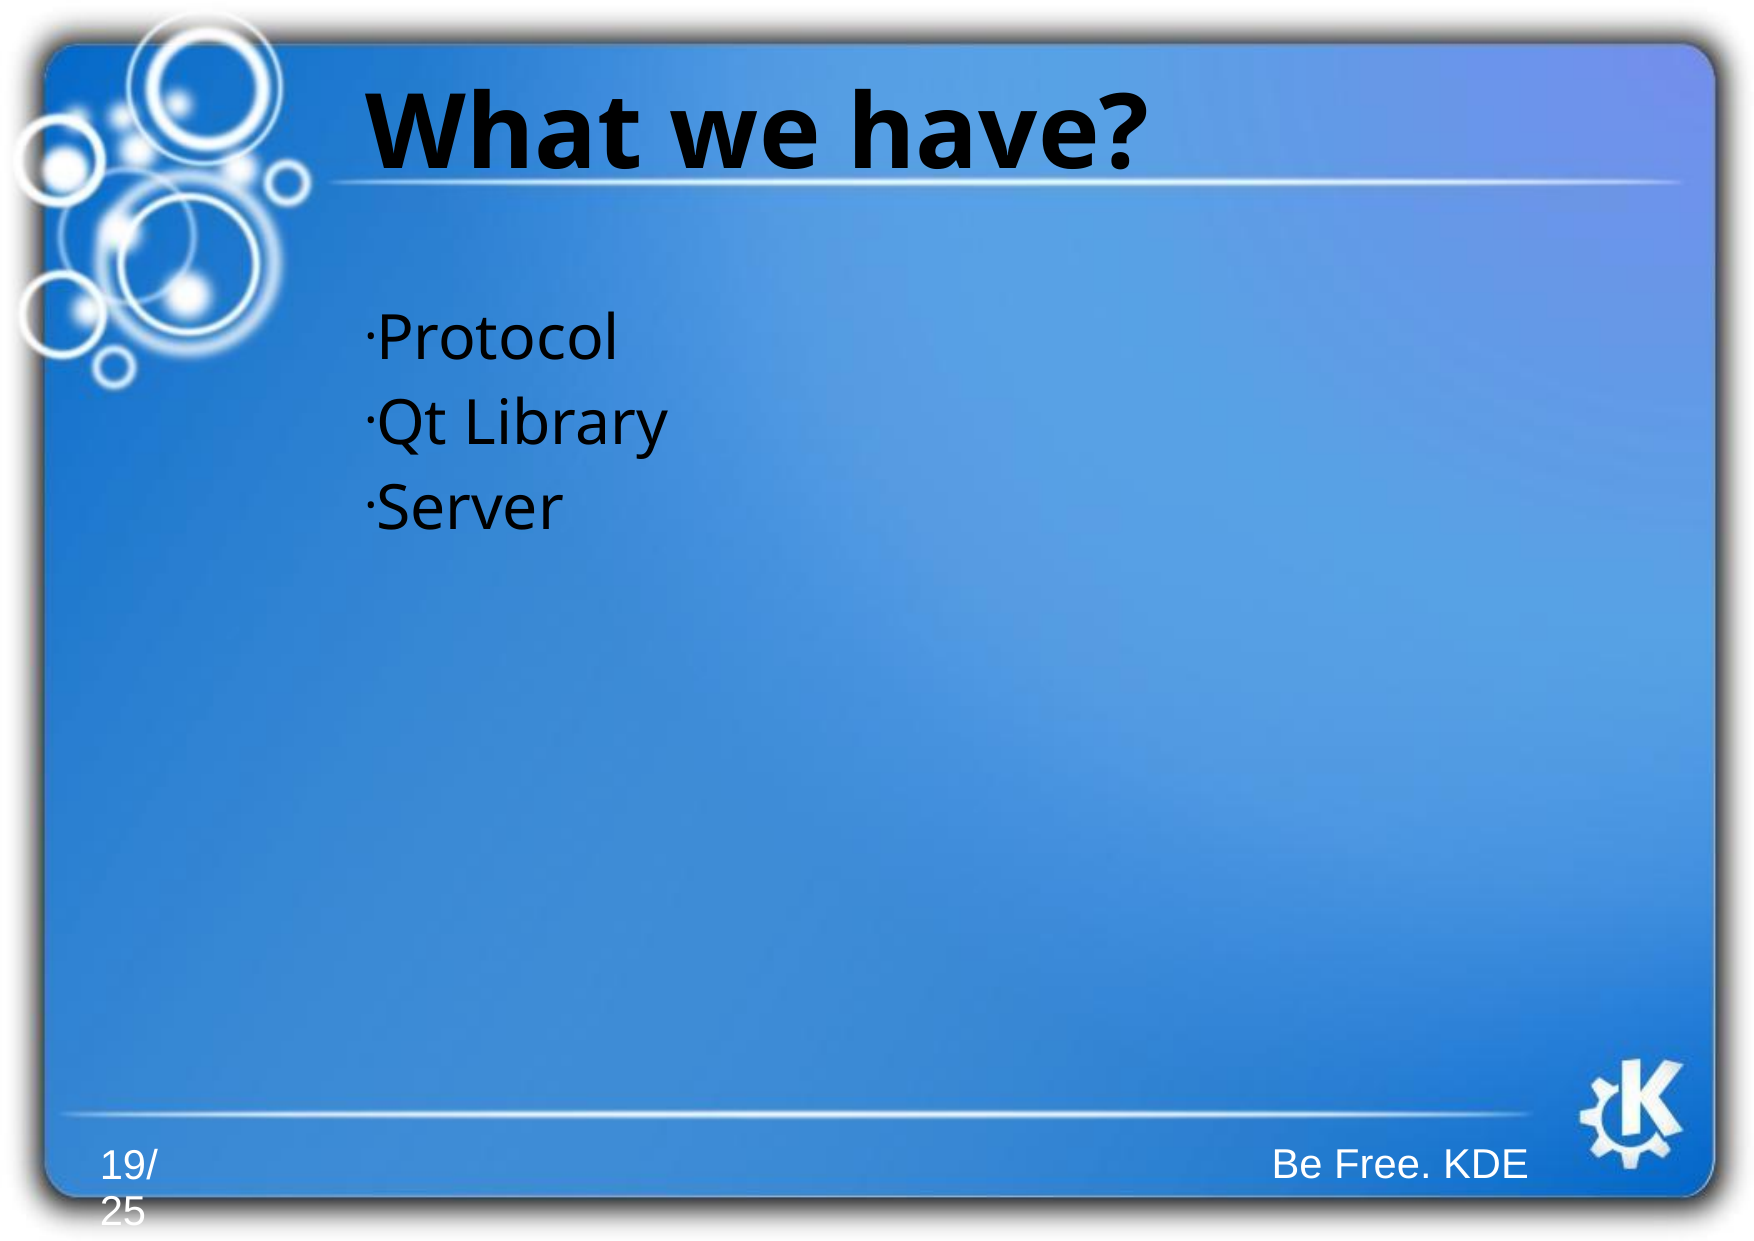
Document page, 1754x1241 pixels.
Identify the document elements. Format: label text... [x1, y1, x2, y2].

title What we have? [350, 49, 1649, 174]
list Protocol Qt Library Server [350, 285, 1649, 1079]
picture [0, 0, 1754, 1241]
